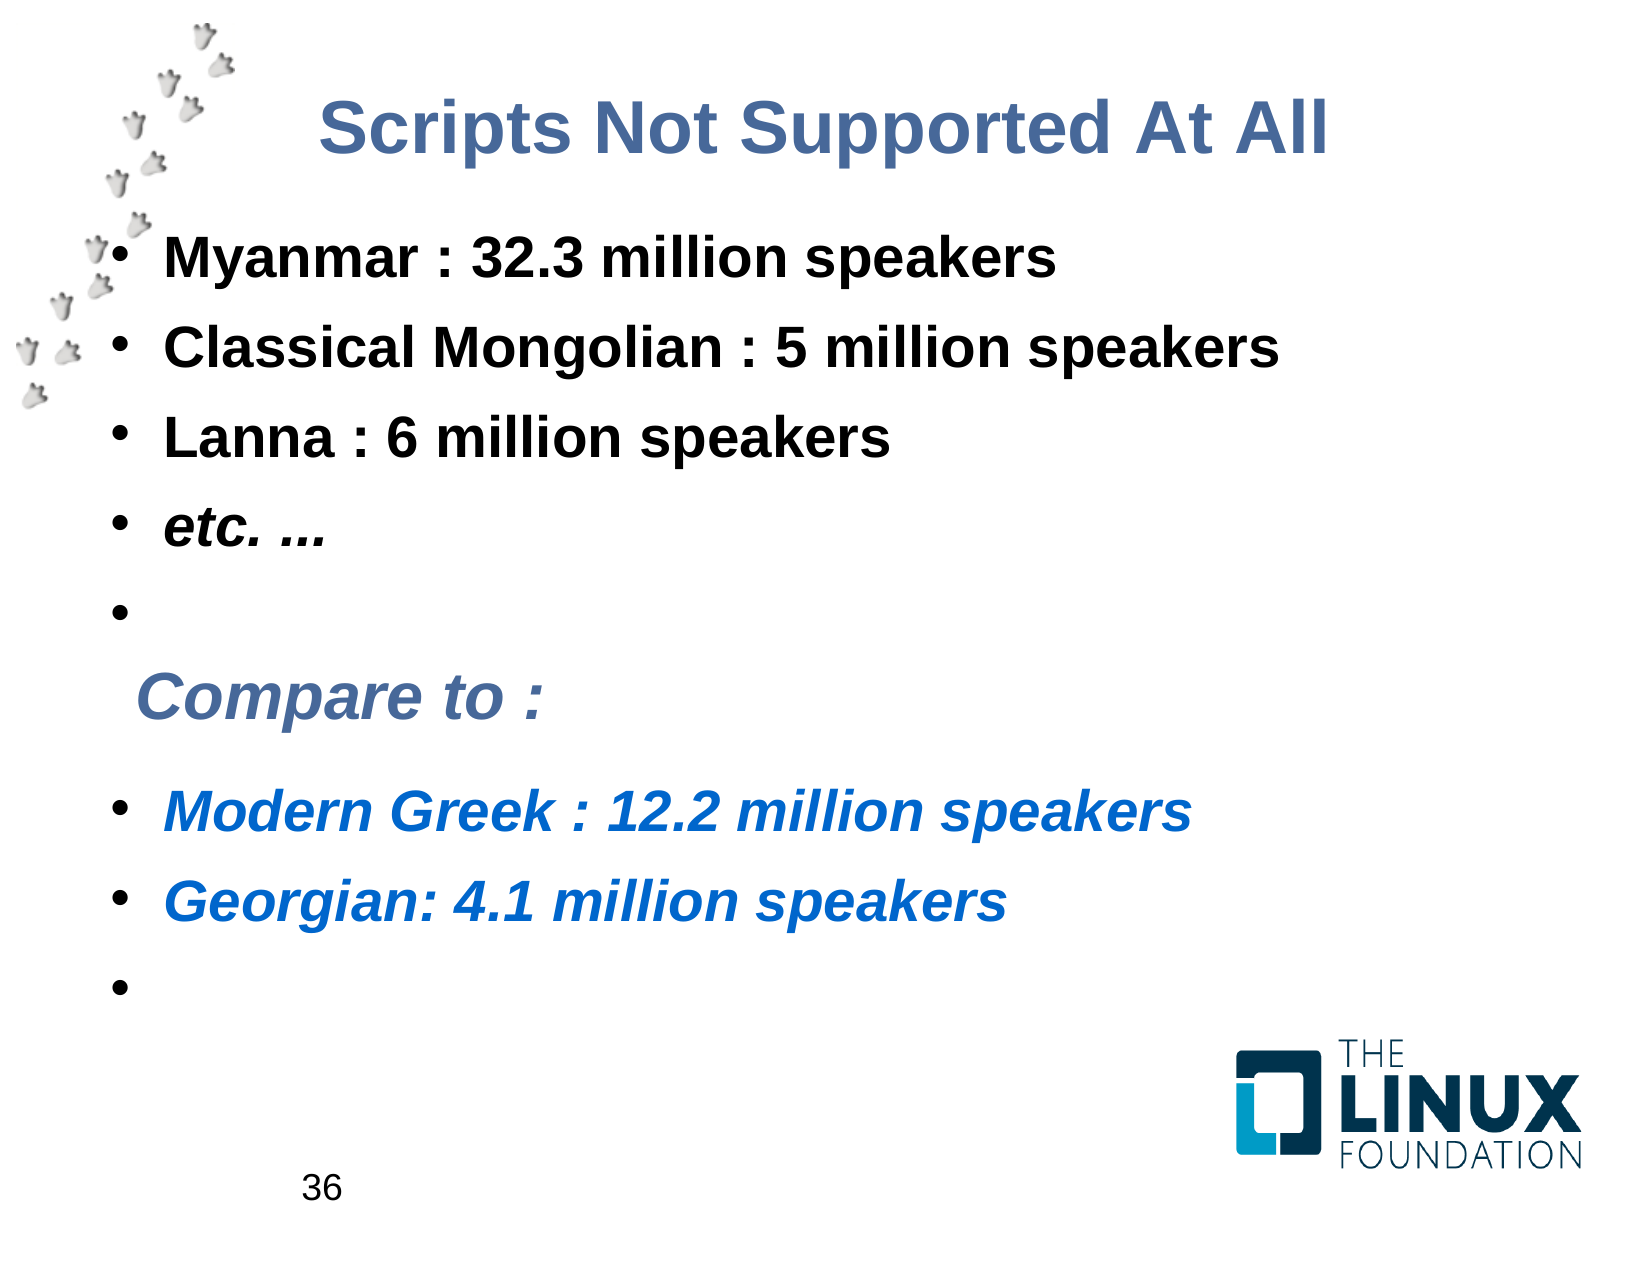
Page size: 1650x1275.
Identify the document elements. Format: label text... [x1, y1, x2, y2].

list Modern Greek : 12.2 million speakers Georgian: 4.1 million speakers [75, 783, 1576, 1029]
list Myanmar : 32.3 million speakers Classical Mongolian : 5 million speakers Lanna : 6 million speakers etc. ... [75, 229, 1576, 654]
picture [16, 23, 235, 430]
picture [1216, 1012, 1613, 1200]
title Compare to : [135, 623, 1515, 774]
title Scripts Not Supported At All [135, 33, 1515, 228]
